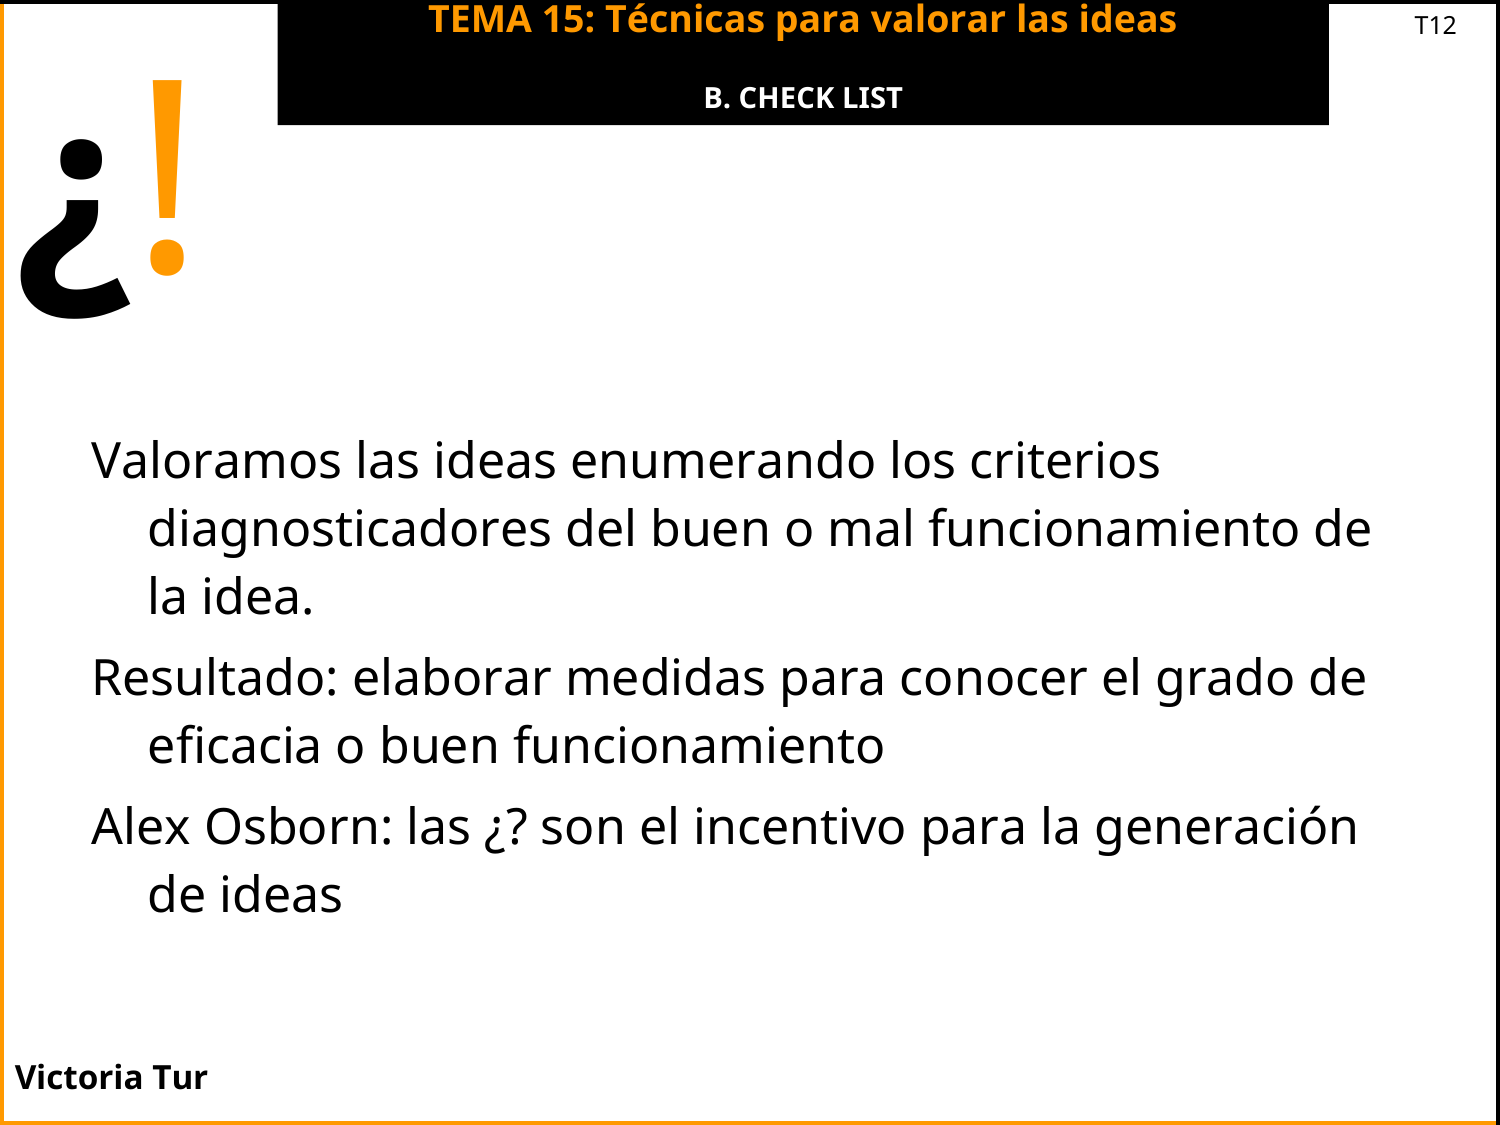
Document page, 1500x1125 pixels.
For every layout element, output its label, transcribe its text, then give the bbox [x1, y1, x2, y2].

list Valoramos las ideas enumerando los criterios diagnosticadores del buen o mal funcionamiento de la idea. Resultado: elaborar medidas para conocer el grado de eficacia o buen funcionamiento Alex Osborn: las ¿? son el incentivo para la generación de ideas [76, 255, 1427, 998]
text_box T12 [1399, 0, 1500, 50]
